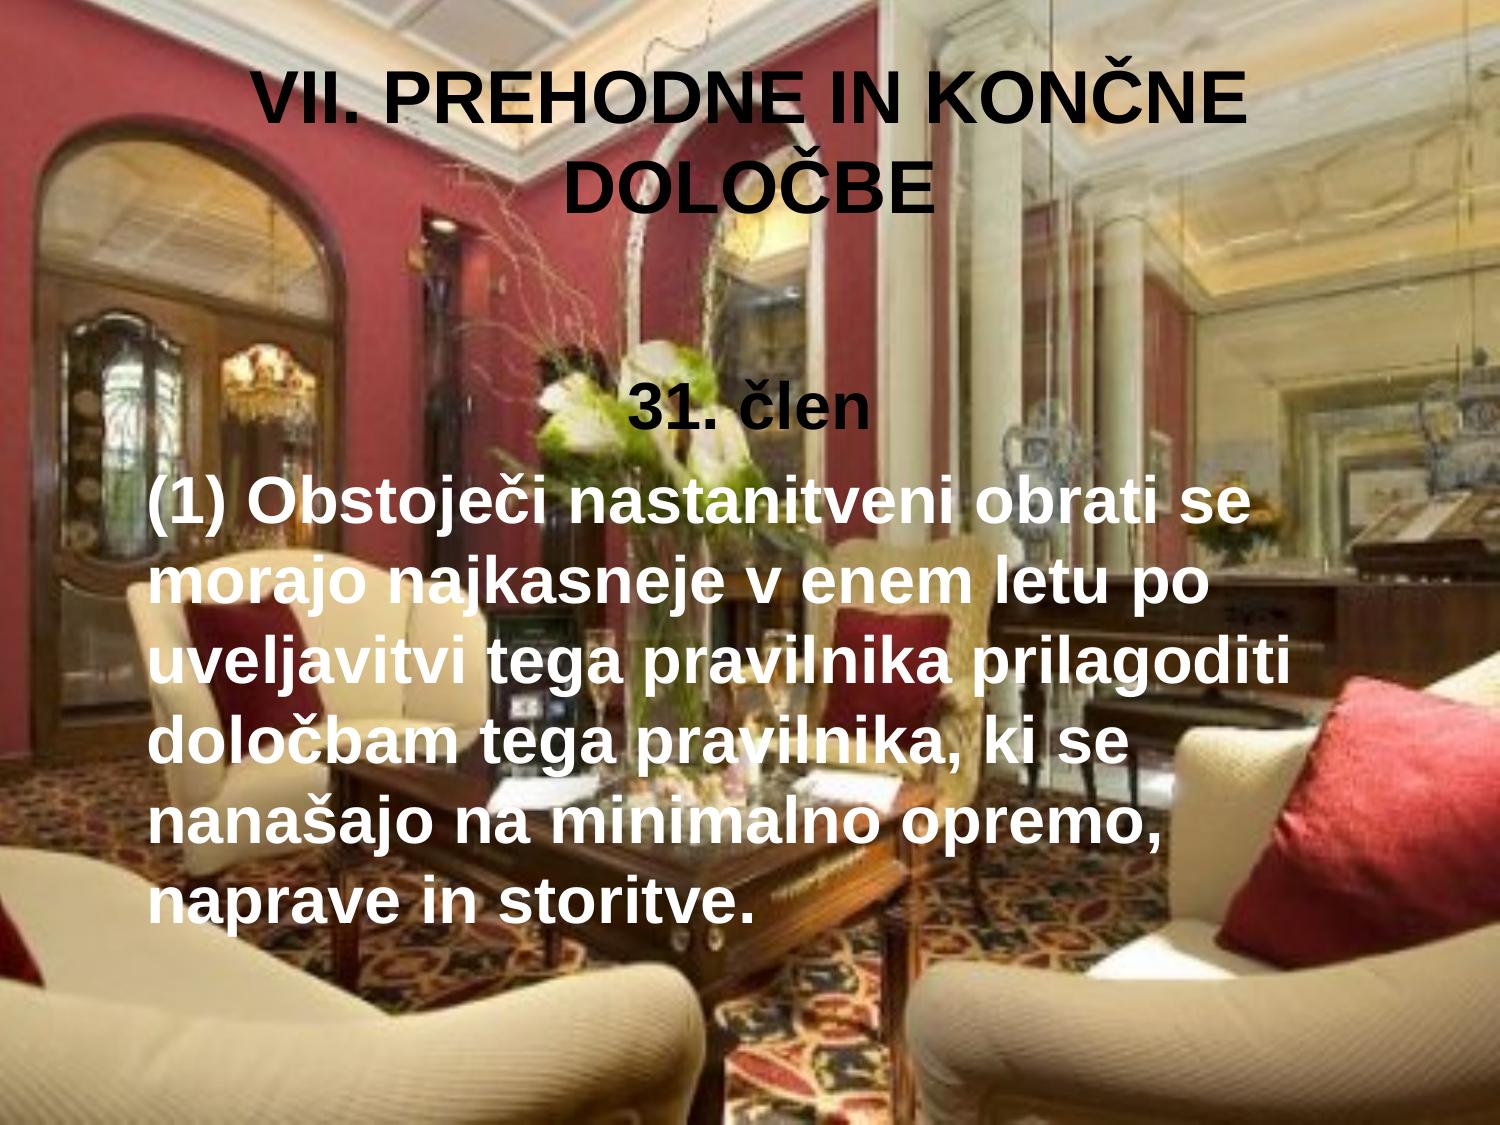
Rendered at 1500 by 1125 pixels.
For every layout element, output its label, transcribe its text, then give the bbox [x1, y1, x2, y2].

list 31. člen (1) Obstoječi nastanitveni obrati se morajo najkasneje v enem letu po uveljavitvi tega pravilnika prilagoditi določbam tega pravilnika, ki se nanašajo na minimalno opremo, naprave in storitve. [75, 262, 1425, 1005]
picture [0, 0, 1500, 1125]
title VII. PREHODNE IN KONČNE DOLOČBE [75, 45, 1425, 233]
